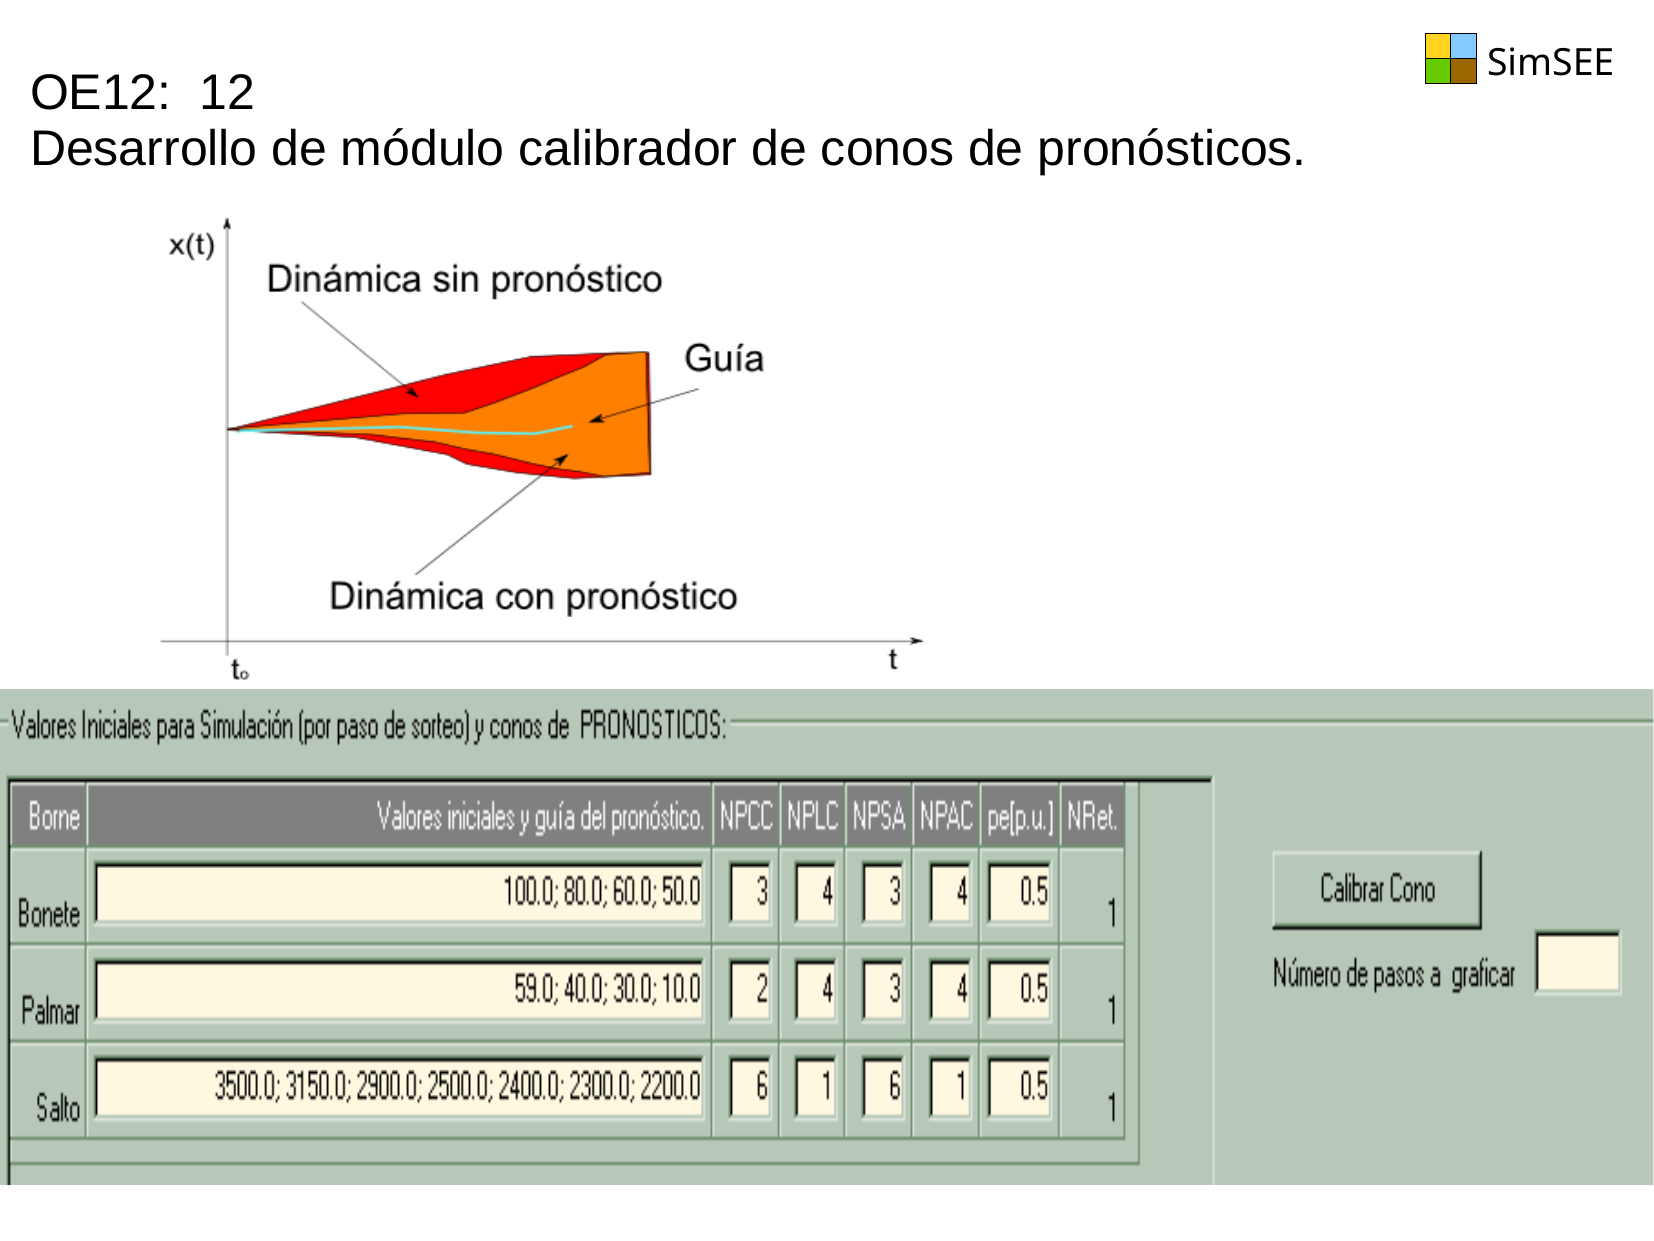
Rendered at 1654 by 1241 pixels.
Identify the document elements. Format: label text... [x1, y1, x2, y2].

title OE12: 12 Desarrollo de módulo calibrador de conos de pronósticos. [30, 45, 1519, 196]
picture [0, 192, 1654, 1186]
